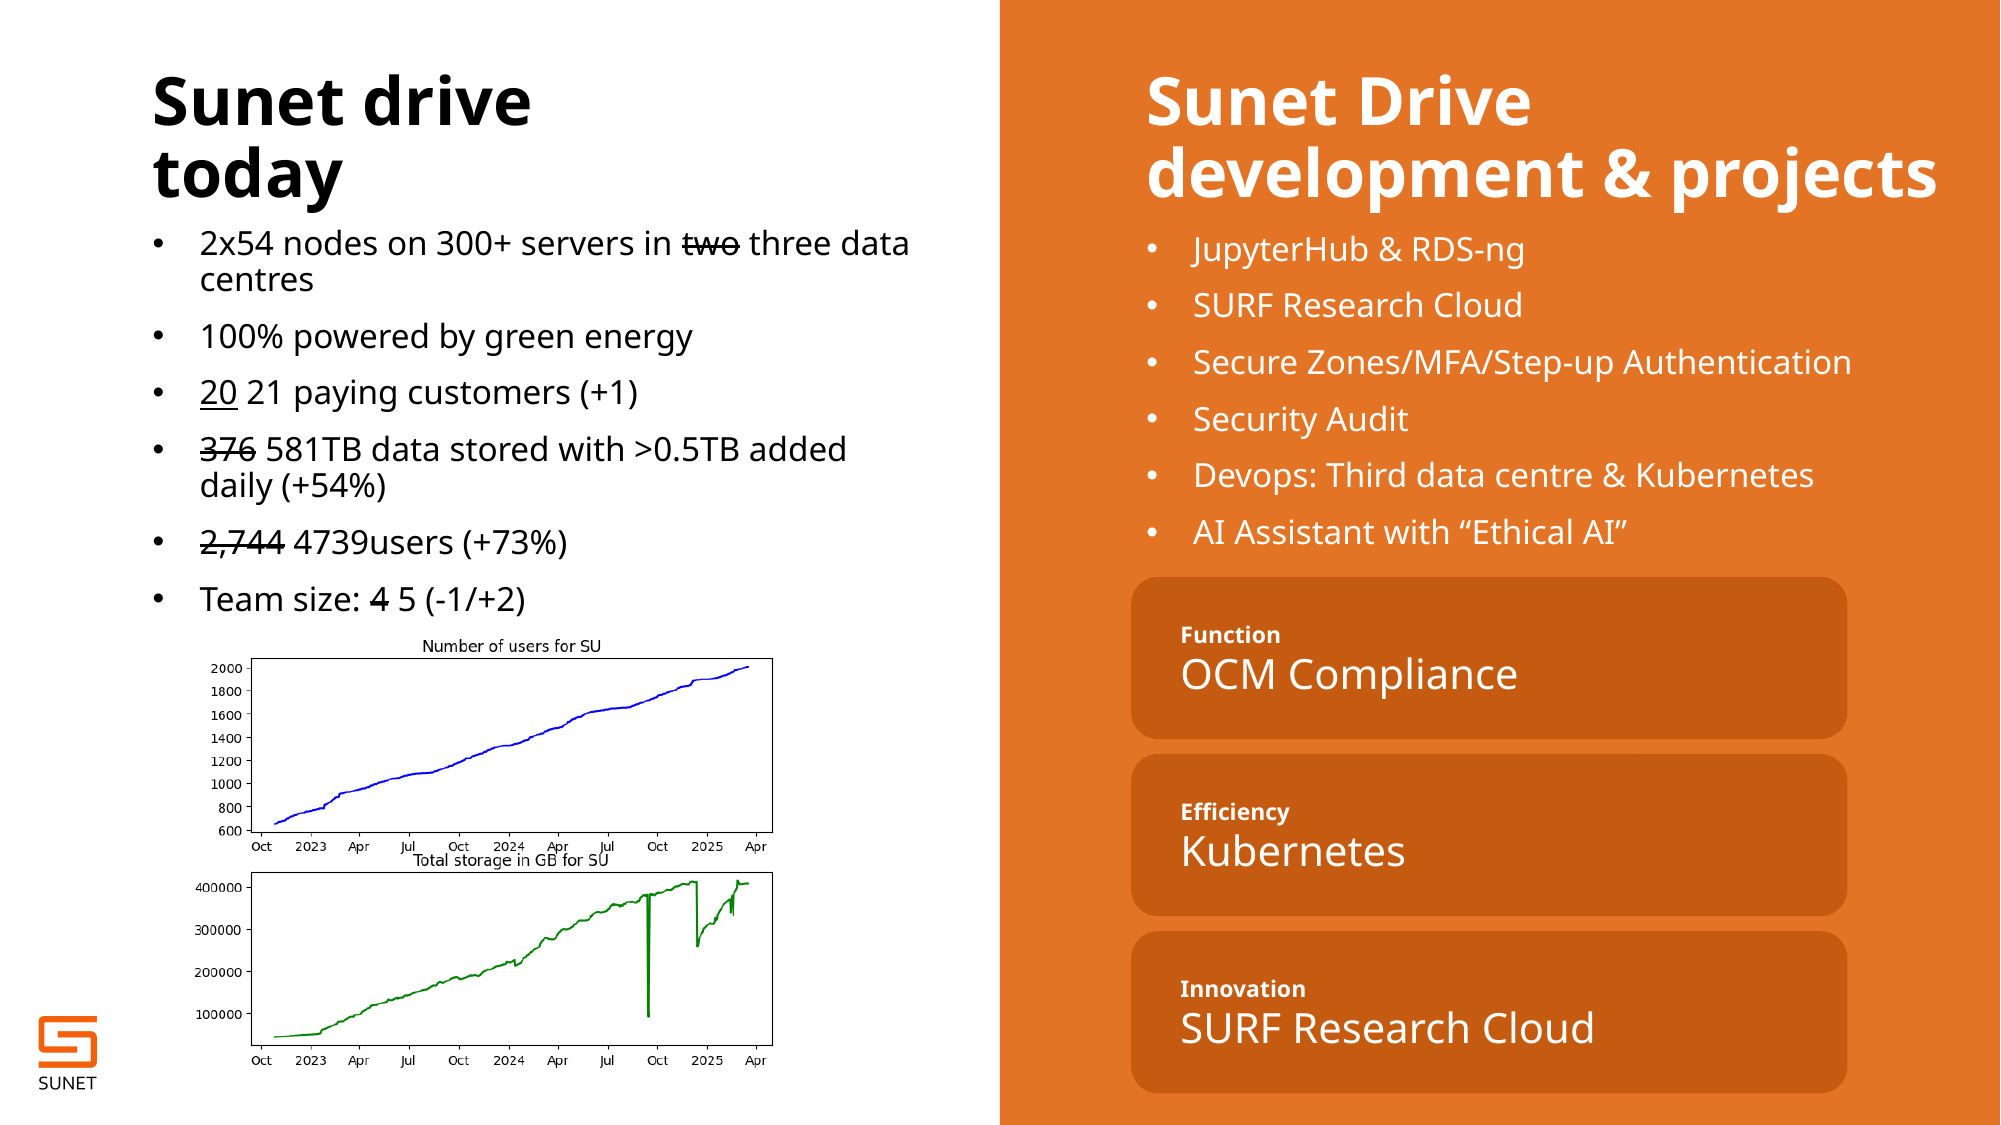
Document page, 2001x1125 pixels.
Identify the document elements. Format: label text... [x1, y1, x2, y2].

picture [189, 635, 778, 1070]
text_box Function OCM Compliance [1131, 576, 1848, 740]
text_box Sunet Drive development & projects [1131, 0, 1967, 220]
title Sunet drive today [137, 0, 783, 219]
picture [38, 1016, 97, 1094]
list 2x54 nodes on 300+ servers in two three data centres 100% powered by green energy 20 21 paying customers (+1) 376 581TB data stored with >0.5TB added daily (+54%) 2,744 4739users (+73%) Team size: 4 5 (-1/+2) [137, 219, 937, 842]
text_box Efficiency Kubernetes [1131, 753, 1848, 917]
text_box Innovation SURF Research Cloud [1131, 931, 1848, 1094]
text_box JupyterHub & RDS-ng SURF Research Cloud Secure Zones/MFA/Step-up Authentication Security Audit Devops: Third data centre & Kubernetes AI Assistant with “Ethical AI” [1131, 224, 2000, 842]
